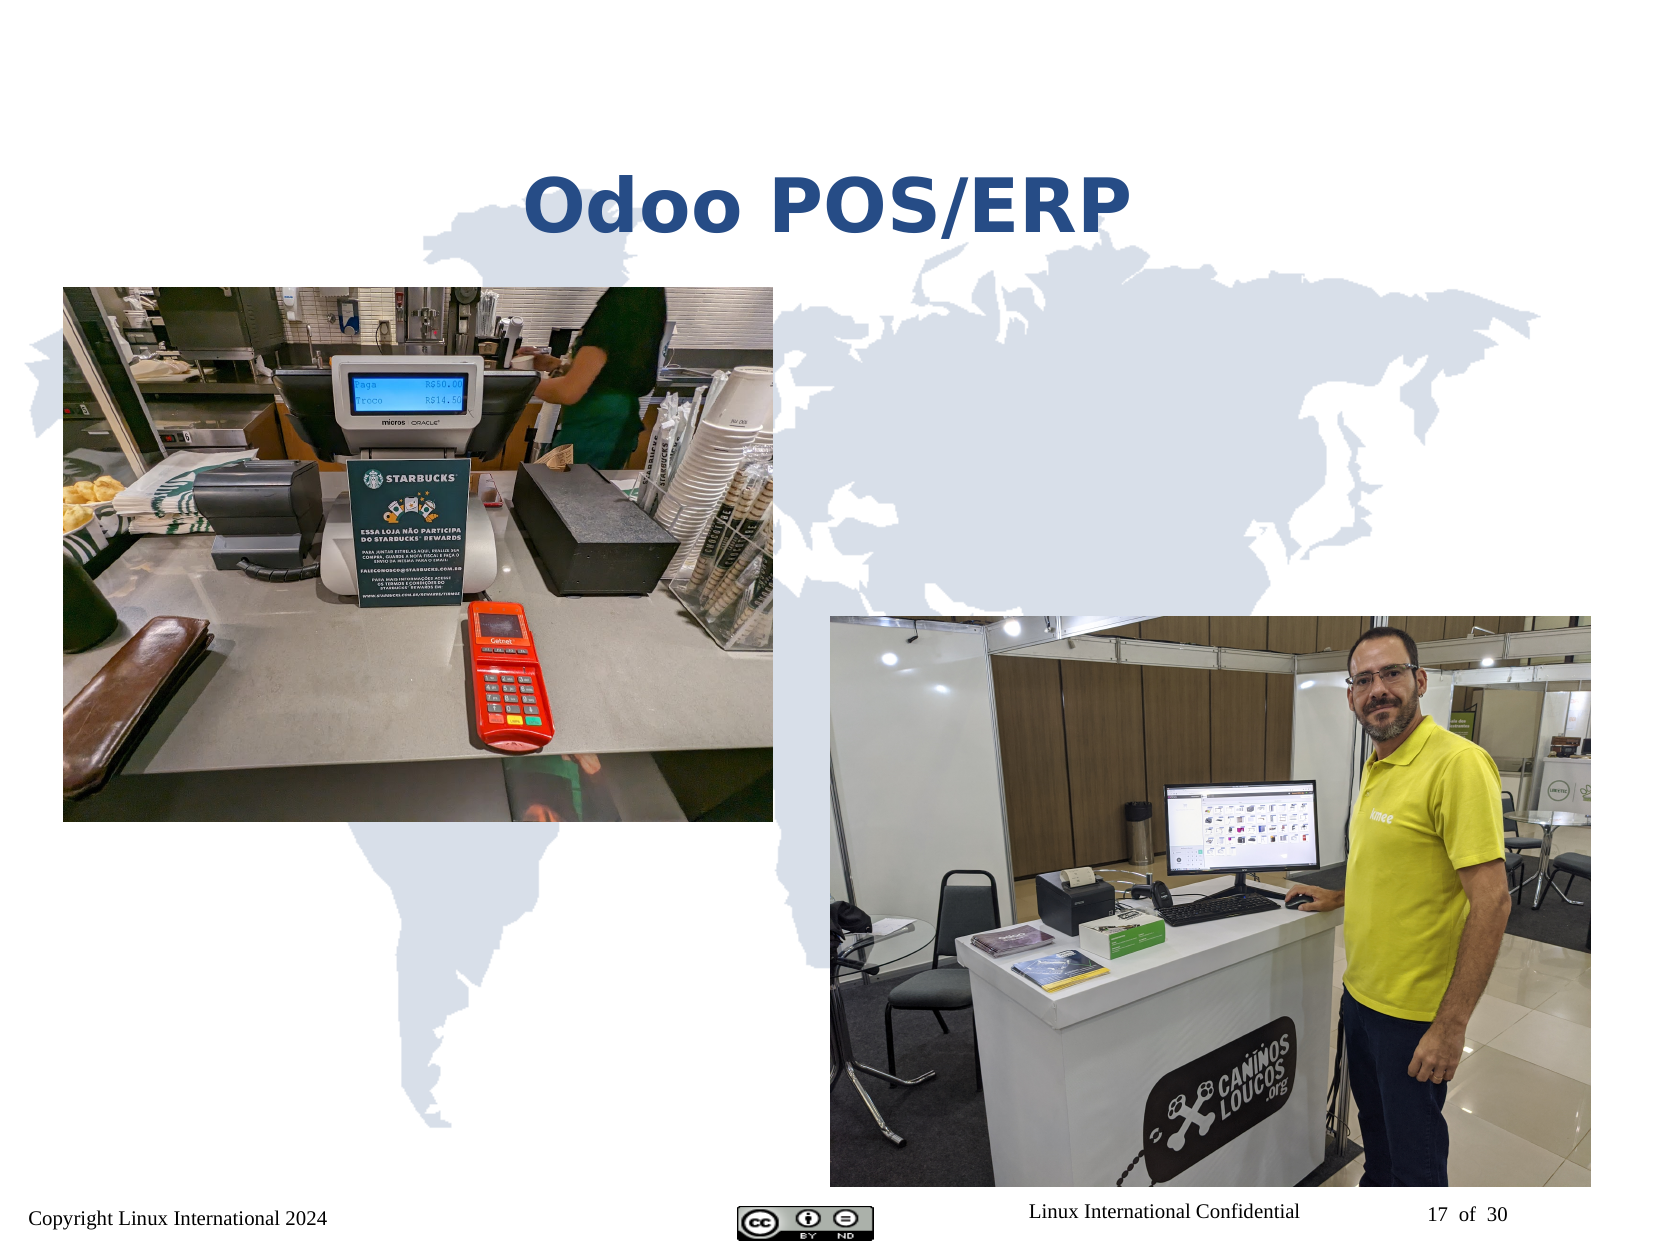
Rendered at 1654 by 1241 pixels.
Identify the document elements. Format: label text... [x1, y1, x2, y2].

picture [0, 108, 1616, 1187]
picture [737, 1206, 874, 1241]
title Odoo POS/ERP [121, 102, 1534, 310]
